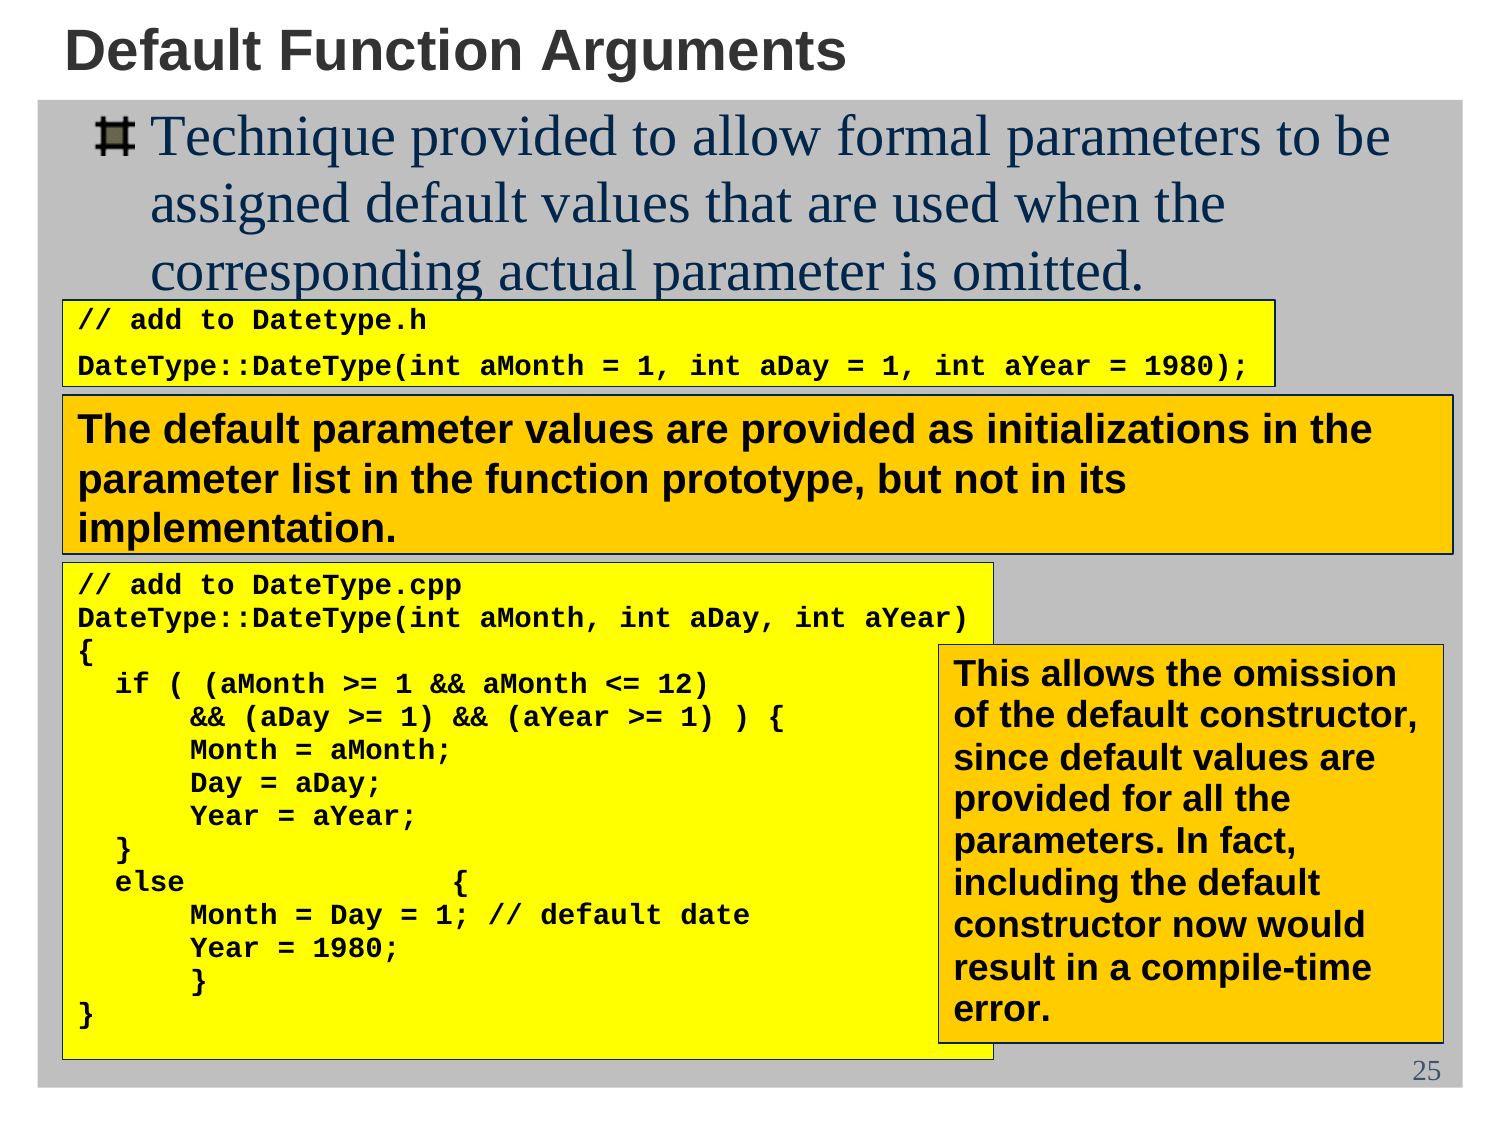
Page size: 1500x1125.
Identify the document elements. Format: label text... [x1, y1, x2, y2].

text_box // add to Datetype.h DateType::DateType(int aMonth = 1, int aDay = 1, int aYear = 1980); [62, 299, 1276, 394]
title Default Function Arguments [50, 0, 1450, 91]
list Technique provided to allow formal parameters to be assigned default values that are used when the corresponding actual parameter is omitted. [37, 99, 1463, 1088]
text_box The default parameter values are provided as initializations in the parameter list in the function prototype, but not in its implementation. [62, 394, 1463, 667]
text_box This allows the omission of the default constructor, since default values are provided for all the parameters. In fact, including the default constructor now would result in a compile-time error. [938, 644, 1444, 1049]
text_box // add to DateType.cpp DateType::DateType(int aMonth, int aDay, int aYear){ if ( (aMonth >= 1 && aMonth <= 12) && (aDay >= 1) && (aYear >= 1) ) { Month = aMonth; Day = aDay; Year = aYear; } else { Month = Day = 1; // default date Year = 1980; } } [62, 562, 994, 1060]
